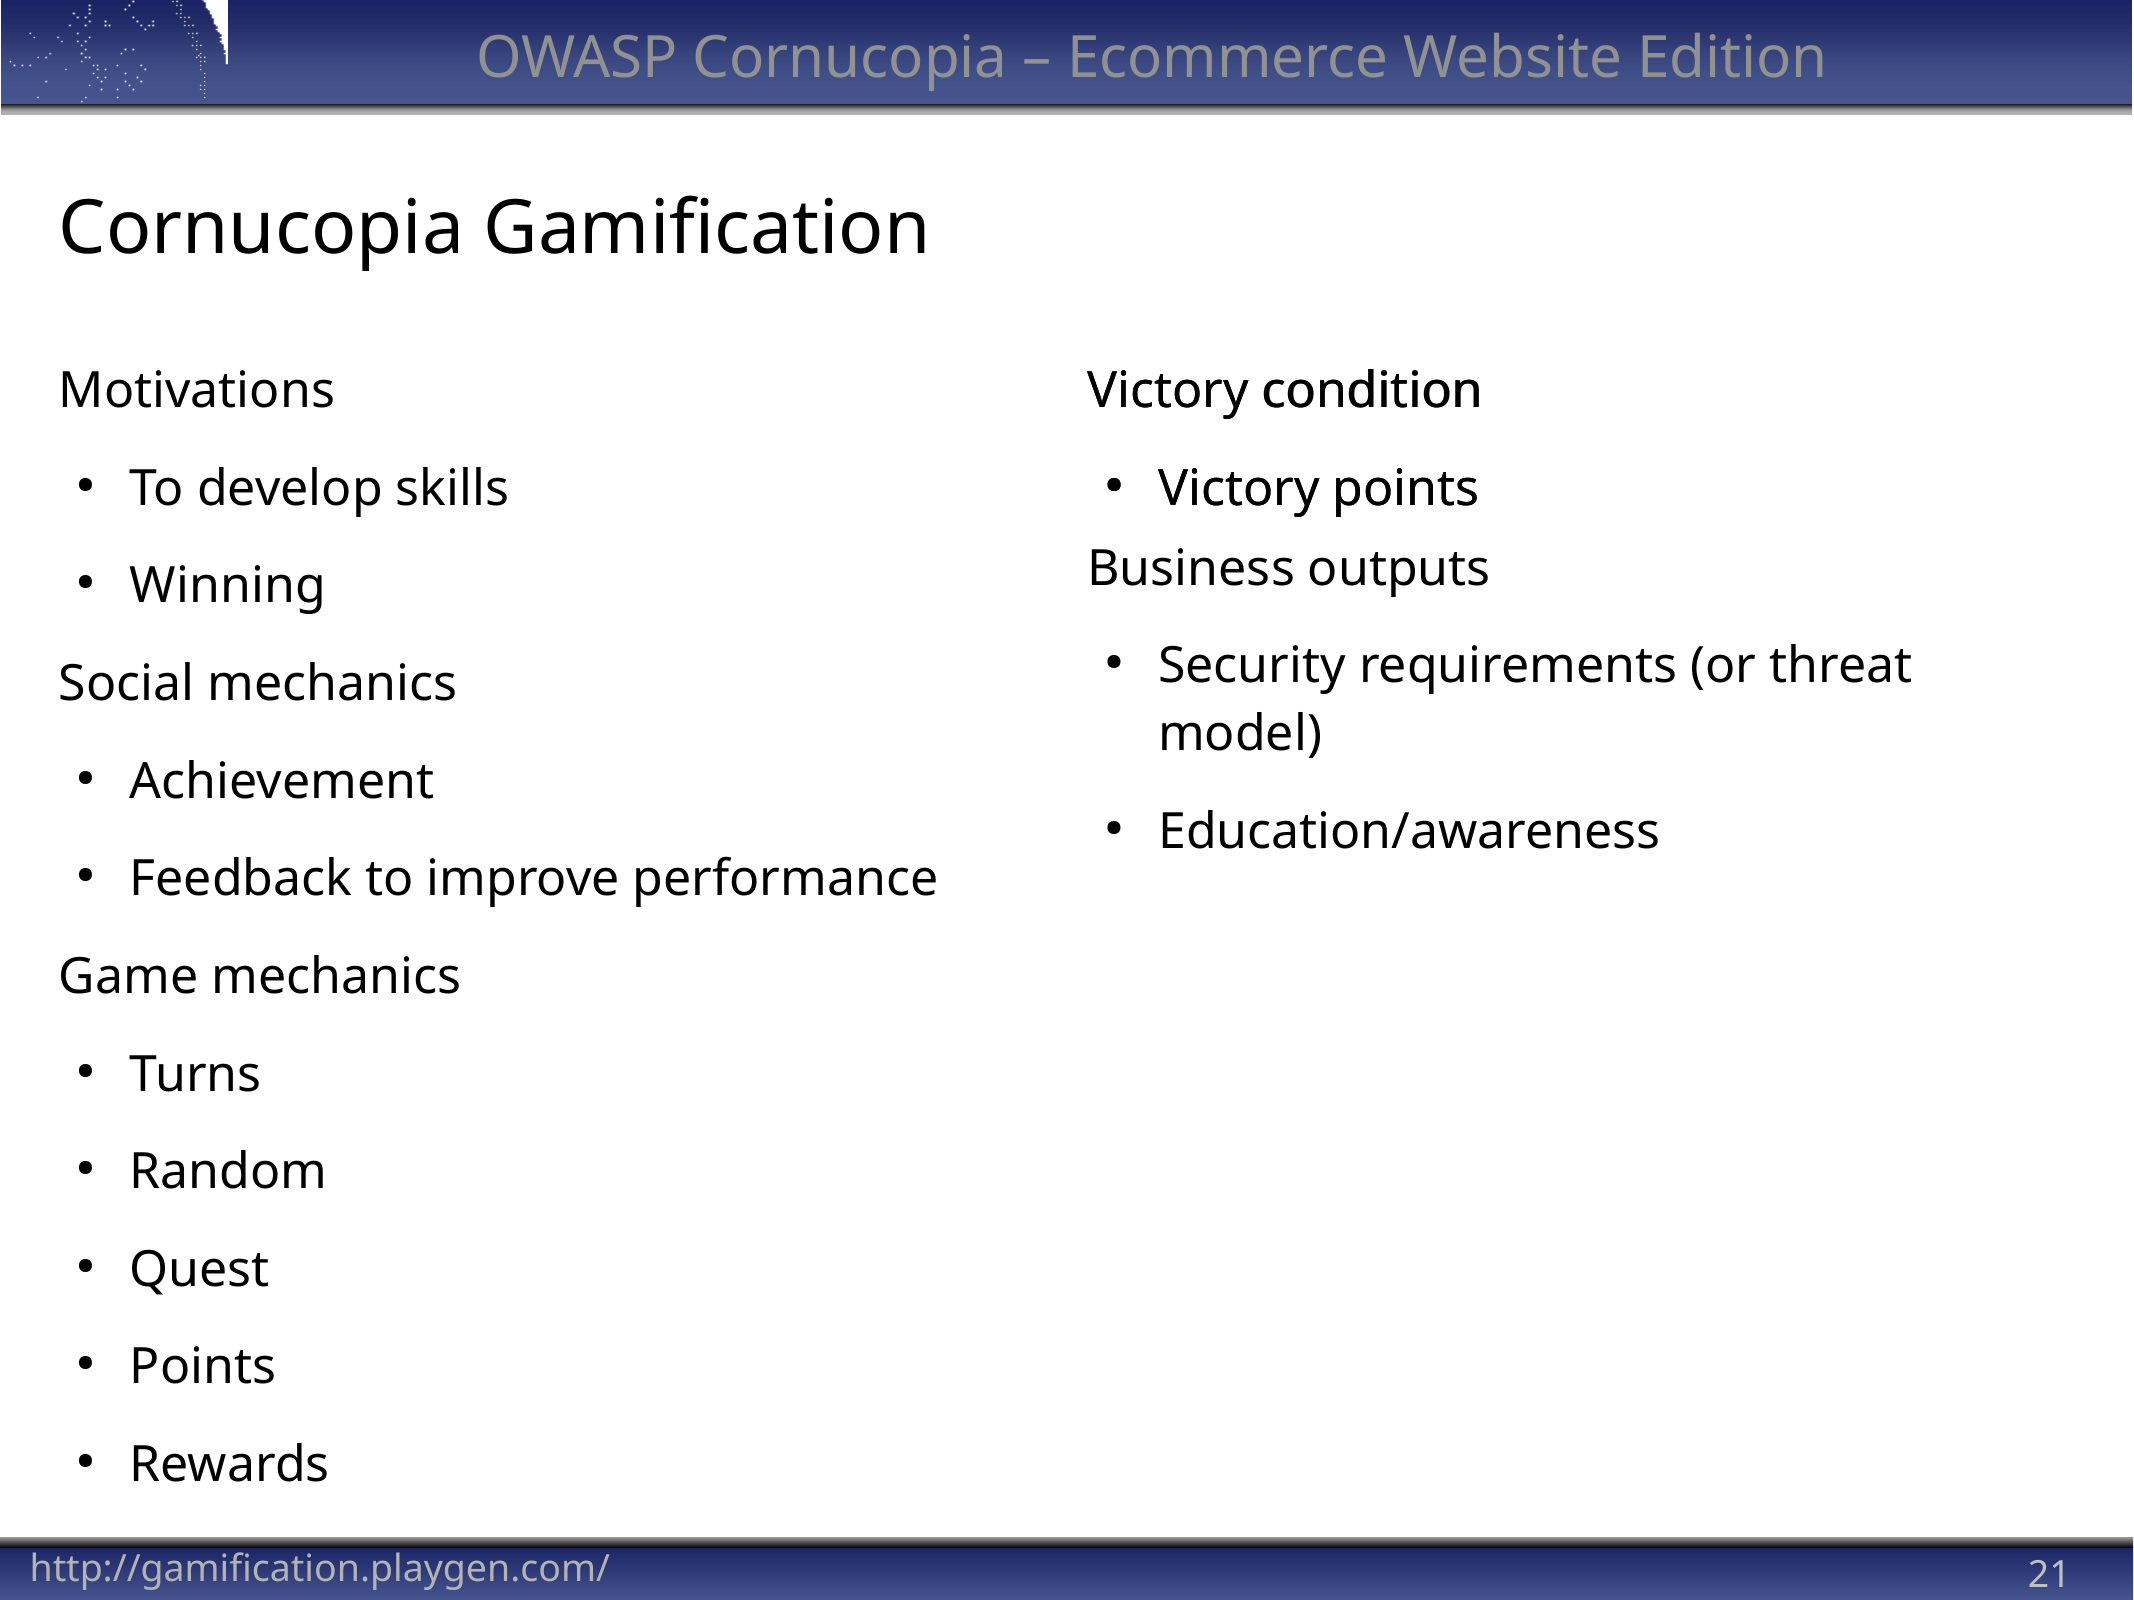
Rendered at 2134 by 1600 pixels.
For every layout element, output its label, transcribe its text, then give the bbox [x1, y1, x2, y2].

title Cornucopia Gamification [58, 124, 2126, 325]
list Business outputs Security requirements (or threat model) Education/awareness [1087, 621, 2068, 798]
list Motivations To develop skills Winning Social mechanics Achievement Feedback to improve performance Game mechanics Turns Random Quest Points Rewards [58, 354, 1039, 1536]
list http://gamification.playgen.com/ [29, 1540, 2038, 1600]
list Victory condition Victory points [1087, 354, 2068, 621]
